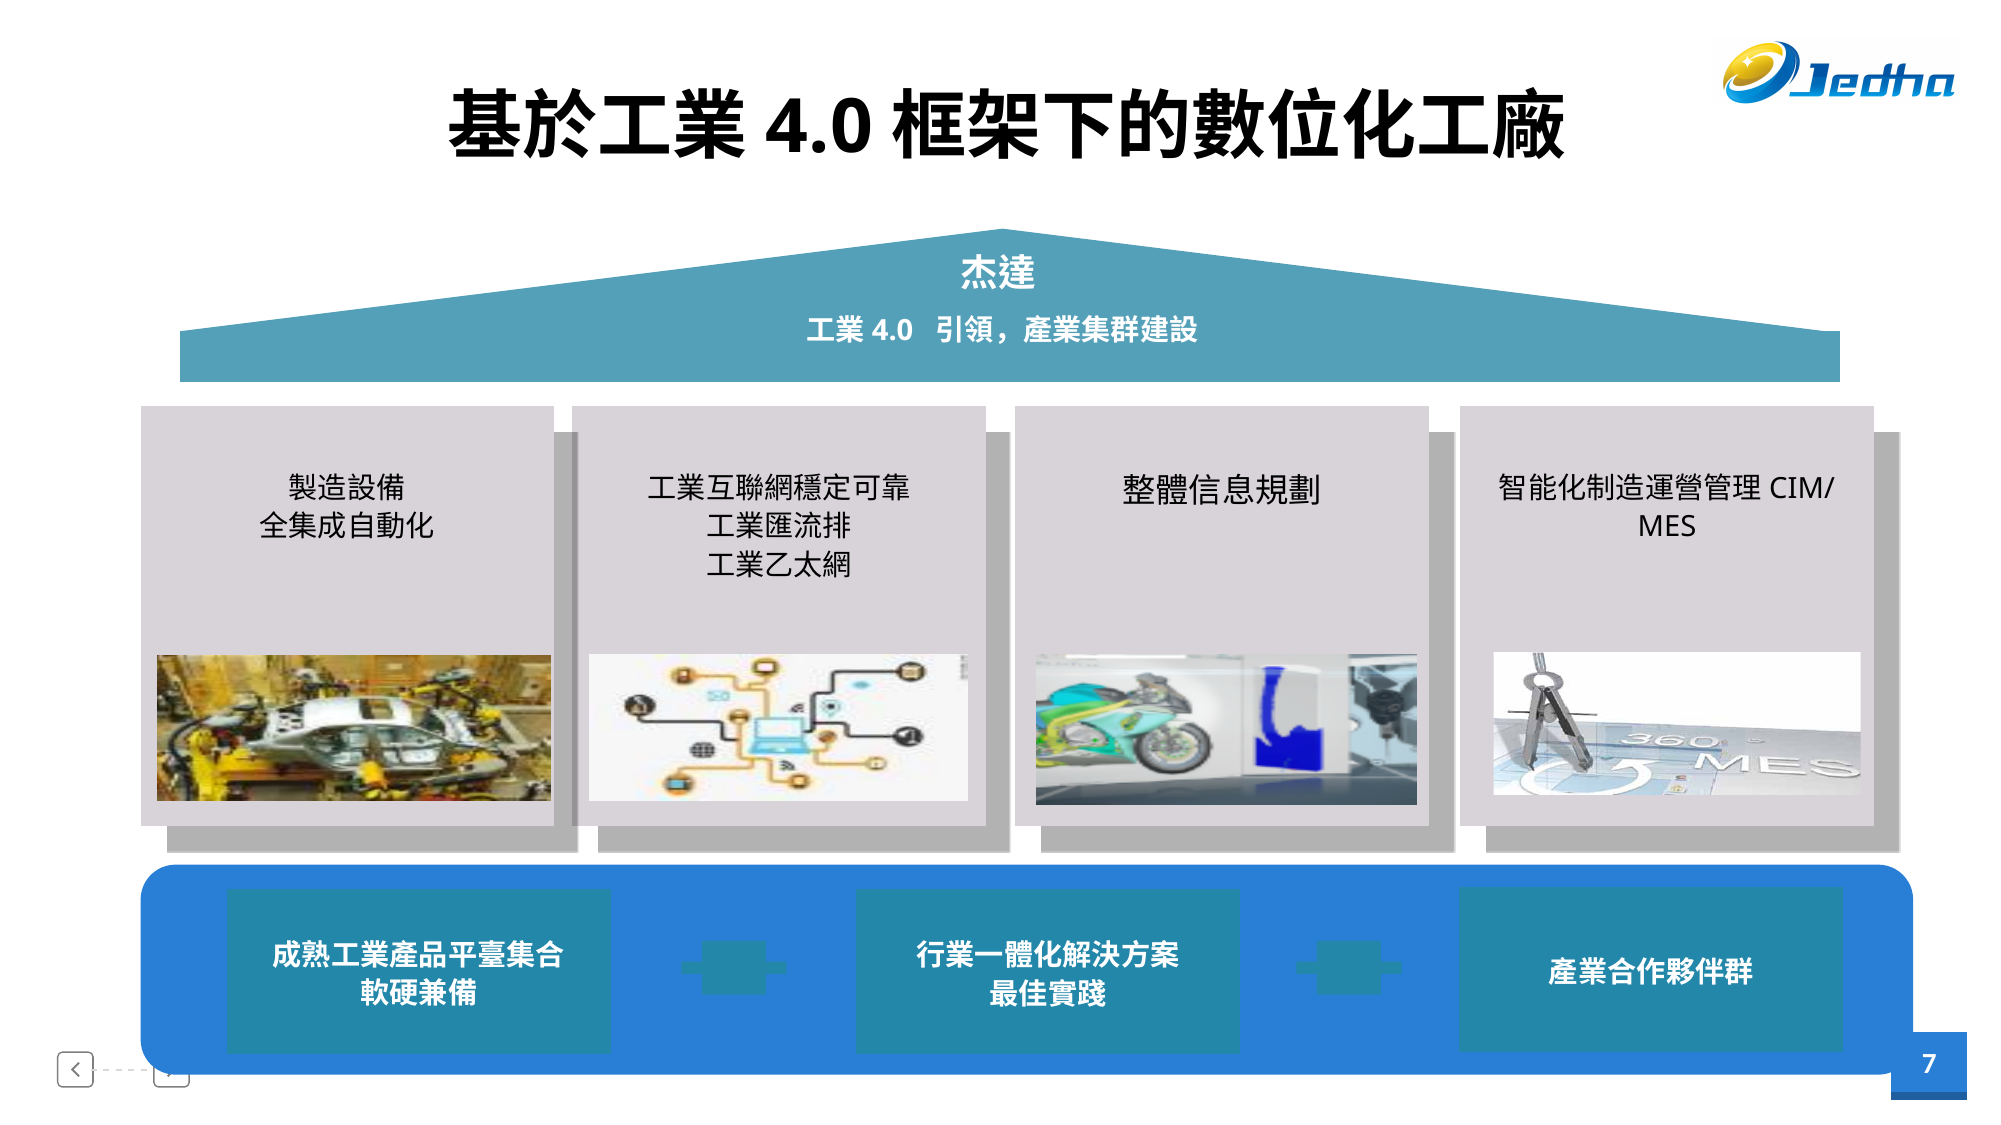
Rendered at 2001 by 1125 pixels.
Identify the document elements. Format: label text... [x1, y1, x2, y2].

text_box [180, 331, 1840, 382]
picture [1036, 654, 1417, 805]
text_box 成熟工業產品平臺集合 軟硬兼備 [227, 889, 611, 1054]
text_box 整體信息規劃 [1015, 406, 1429, 826]
text_box 杰達 工業4.0 引領，產業集群建設 [179, 228, 1826, 332]
text_box 產業合作夥伴群 [1459, 887, 1843, 1052]
text_box 行業一體化解決方案 最佳實踐 [856, 889, 1240, 1054]
text_box 智能化制造運營管理CIM/MES [1460, 406, 1874, 826]
text_box 製造設備 全集成自動化 [141, 406, 554, 826]
text_box 基於工業4.0框架下的數位化工廠 [141, 70, 1874, 175]
picture [157, 655, 551, 801]
text_box 工業互聯網穩定可靠 工業匯流排 工業乙太網 [572, 406, 986, 826]
picture [589, 654, 968, 802]
picture [1493, 652, 1861, 795]
text_box [140, 864, 1914, 1075]
